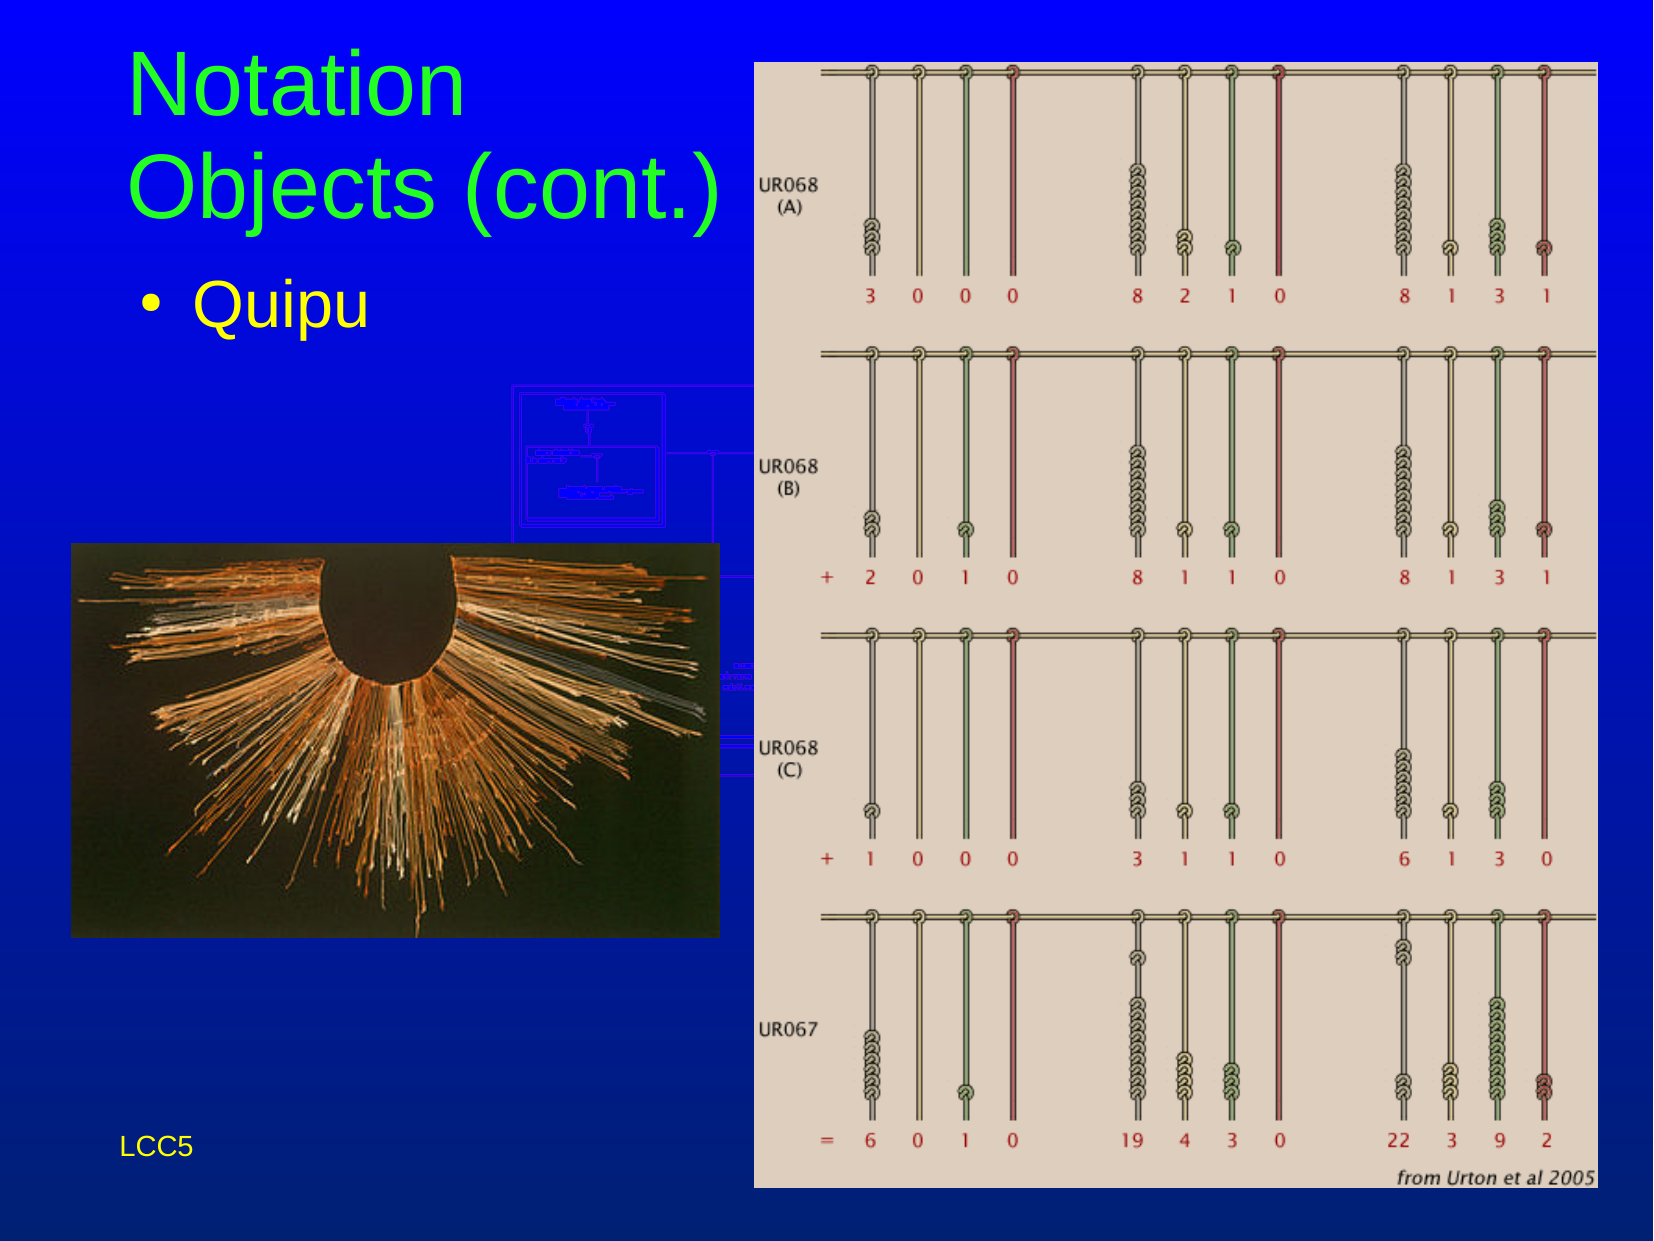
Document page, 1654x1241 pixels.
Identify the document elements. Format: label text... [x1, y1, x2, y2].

list Quipu [121, 266, 754, 1121]
title Notation Objects (cont.) [126, 31, 1539, 239]
picture [71, 543, 720, 938]
picture [754, 62, 1598, 1188]
